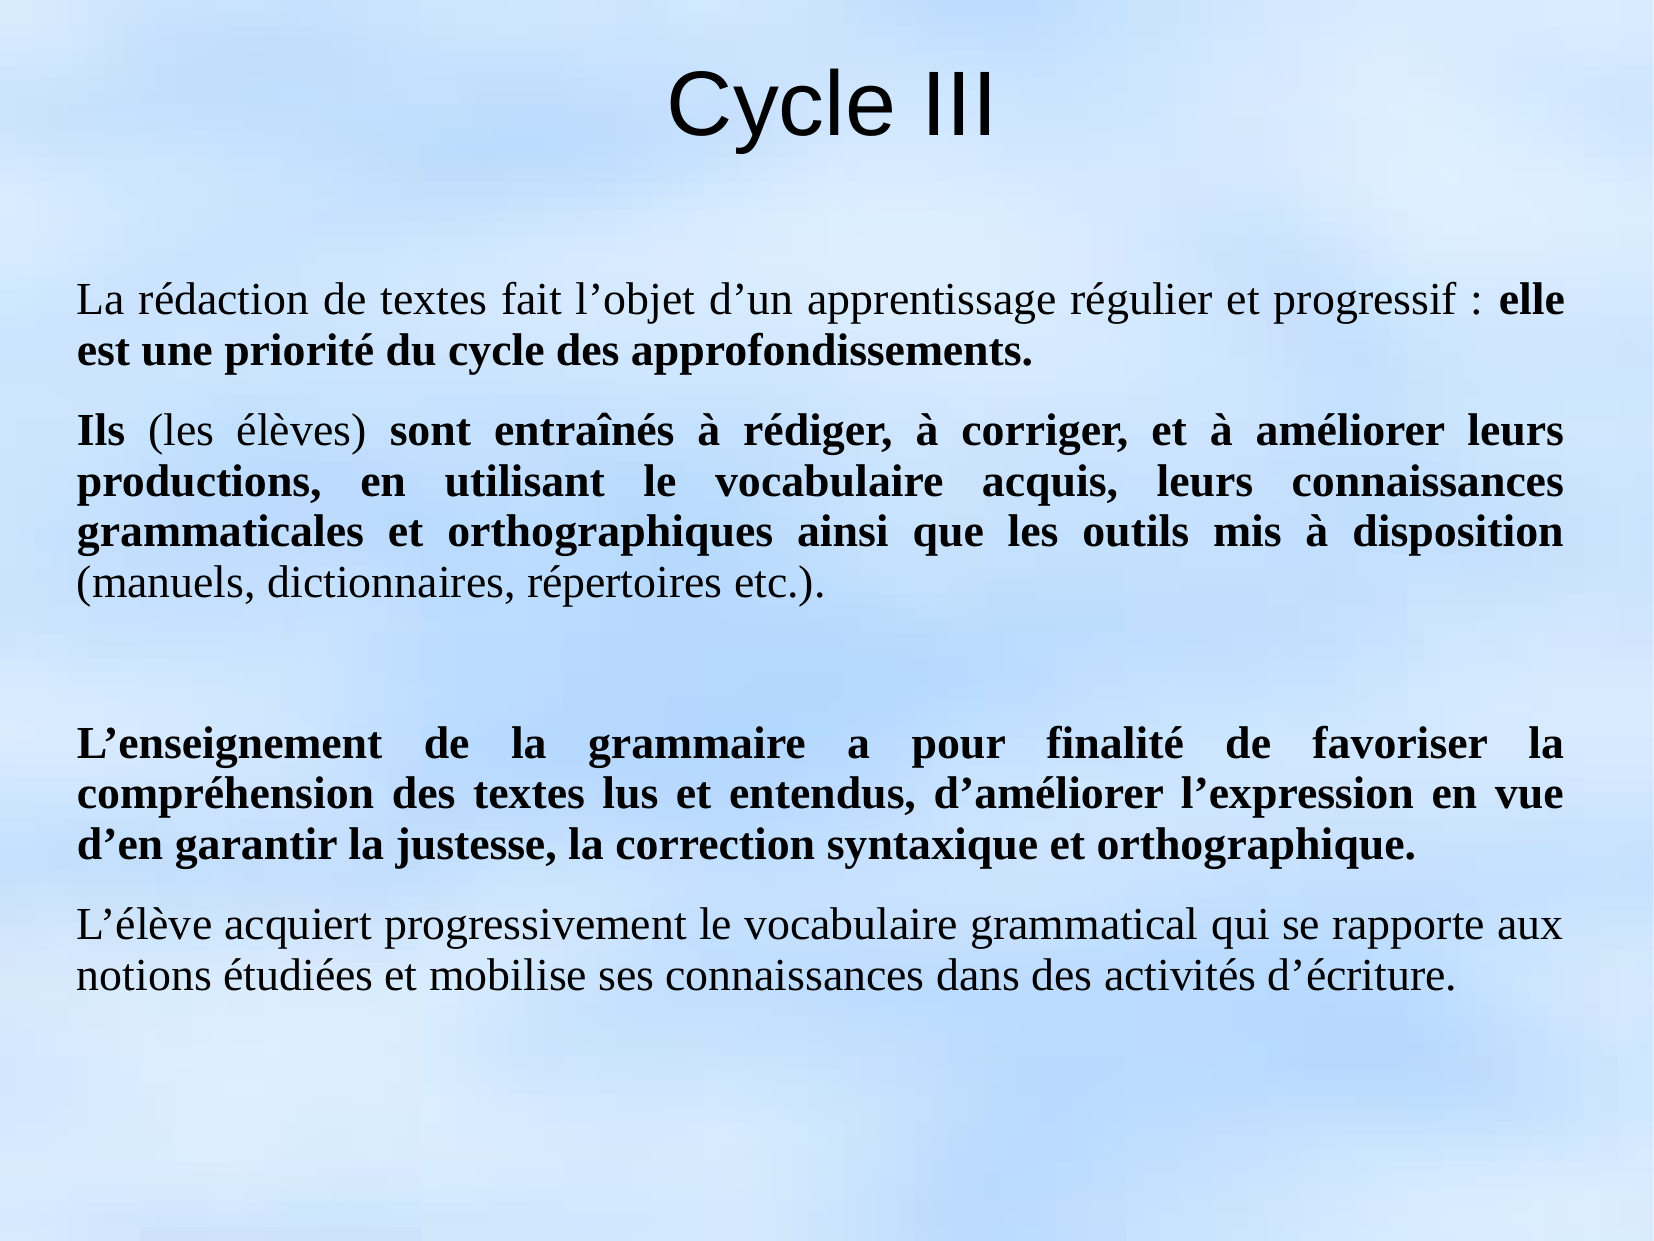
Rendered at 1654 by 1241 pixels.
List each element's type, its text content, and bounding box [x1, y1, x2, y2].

title Cycle III [88, 29, 1577, 178]
list La rédaction de textes fait l’objet d’un apprentissage régulier et progressif : elle est une priorité du cycle des approfondissements. Ils (les élèves) sont entraînés à rédiger, à corriger, et à améliorer leurs productions, en utilisant le vocabulaire acquis, leurs connaissances grammaticales et orthographiques ainsi que les outils mis à disposition (manuels, dictionnaires, répertoires etc.). L’enseignement de la grammaire a pour finalité de favoriser la compréhension des textes lus et entendus, d’améliorer l’expression en vue d’en garantir la justesse, la correction syntaxique et orthographique. L’élève acquiert progressivement le vocabulaire grammatical qui se rapporte aux notions étudiées et mobilise ses connaissances dans des activités d’écriture. [76, 273, 1565, 1034]
picture [0, 0, 1654, 1241]
